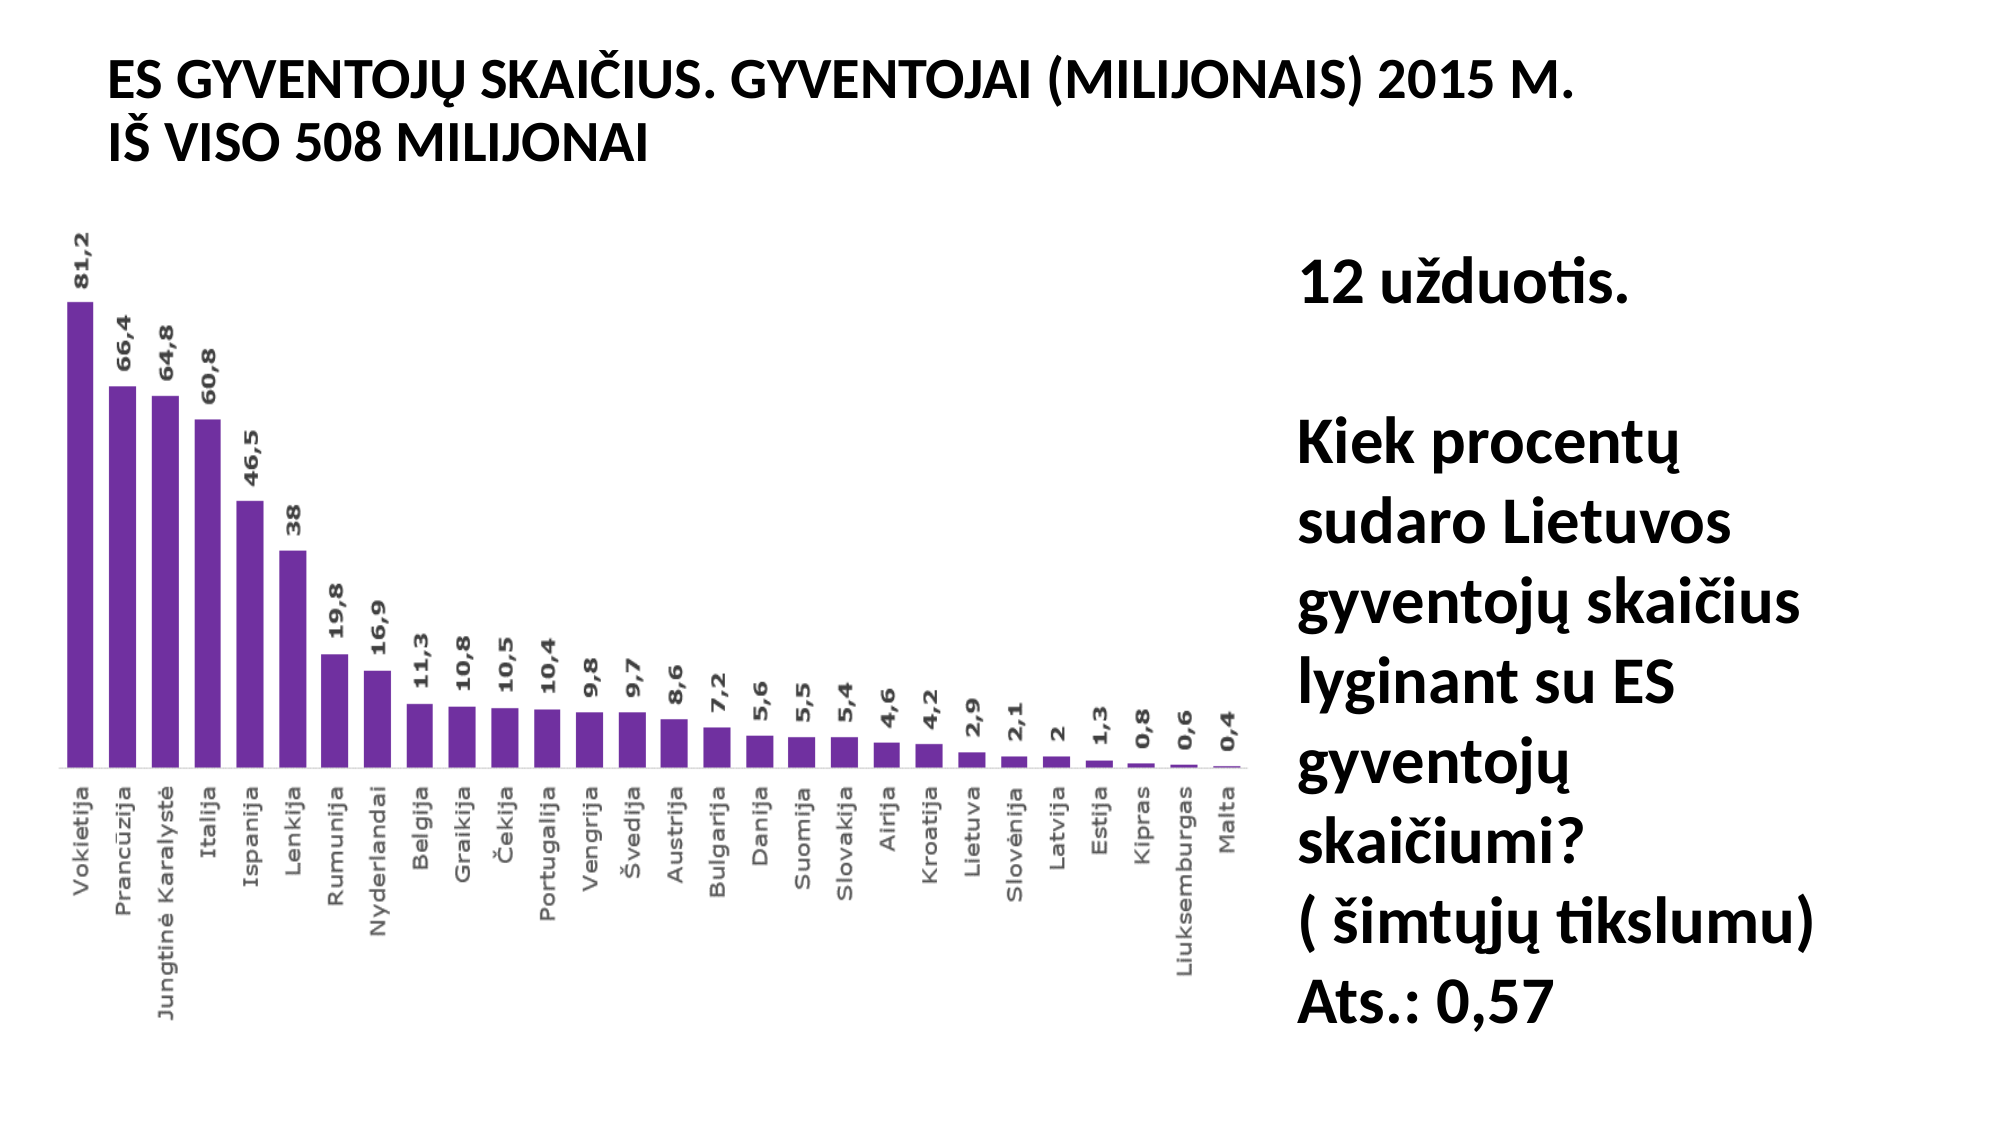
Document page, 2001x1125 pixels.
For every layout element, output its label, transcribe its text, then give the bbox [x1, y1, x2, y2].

text_box 12 užduotis. Kiek procentų sudaro Lietuvos gyventojų skaičius lyginant su ES gyventojų skaičiumi? ( šimtųjų tikslumu) Ats.: 0,57 [1282, 230, 1891, 1045]
title ES GYVENTOJŲ SKAIČIUS. GYVENTOJAI (MILIJONAIS) 2015 M. IŠ VISO 508 MILIJONAI [92, 25, 1801, 196]
picture [47, 229, 1263, 1026]
